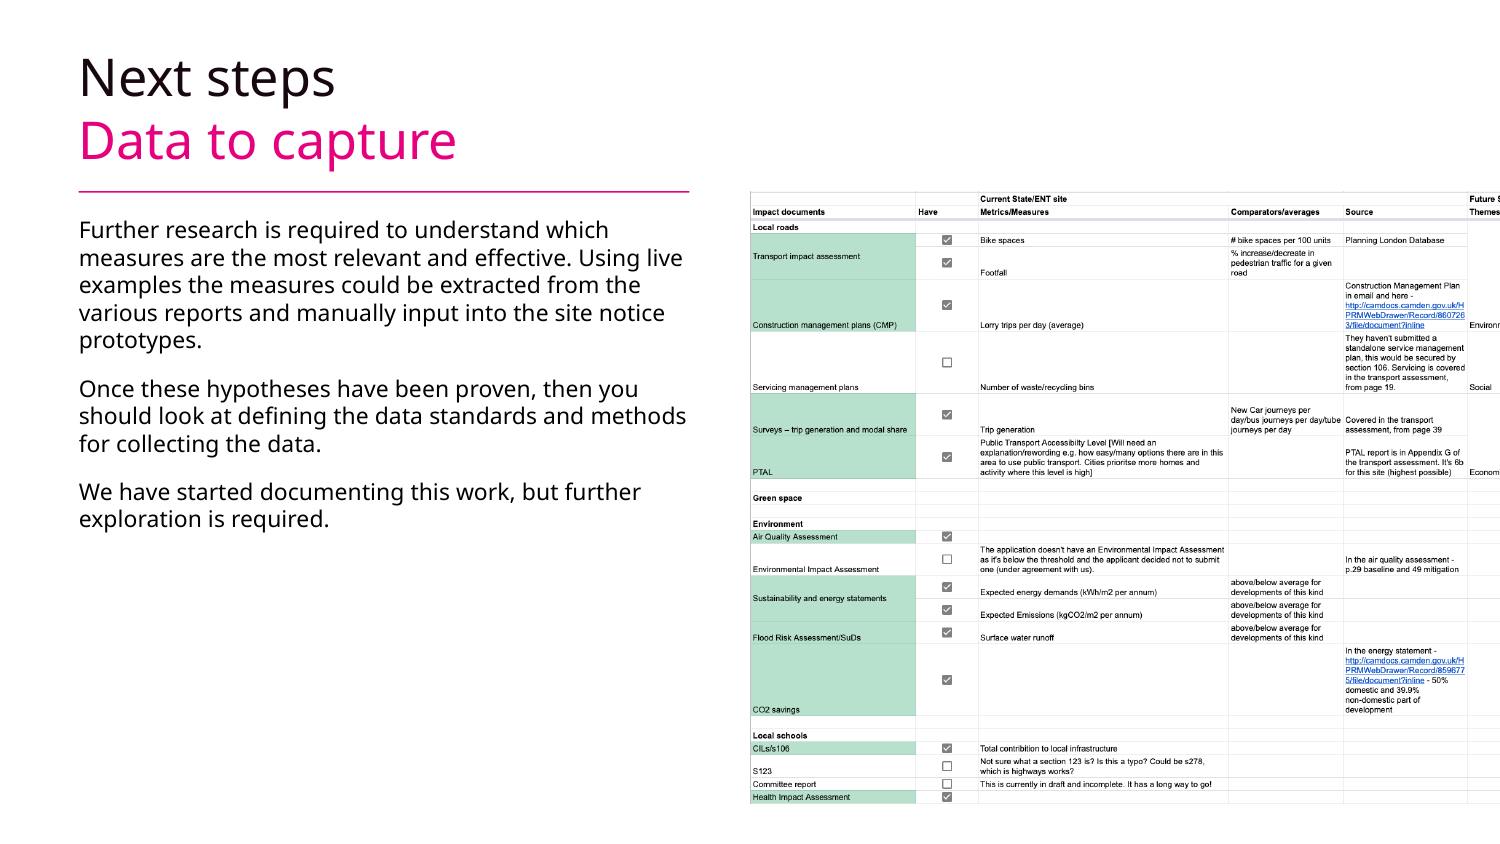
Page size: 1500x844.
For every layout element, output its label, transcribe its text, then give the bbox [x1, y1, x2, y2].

text_box Next steps Data to capture [78, 44, 1016, 216]
picture [750, 191, 1500, 804]
text_box Further research is required to understand which measures are the most relevant and effective. Using live examples the measures could be extracted from the various reports and manually input into the site notice prototypes. Once these hypotheses have been proven, then you should look at defining the data standards and methods for collecting the data. We have started documenting this work, but further exploration is required. [78, 216, 690, 844]
